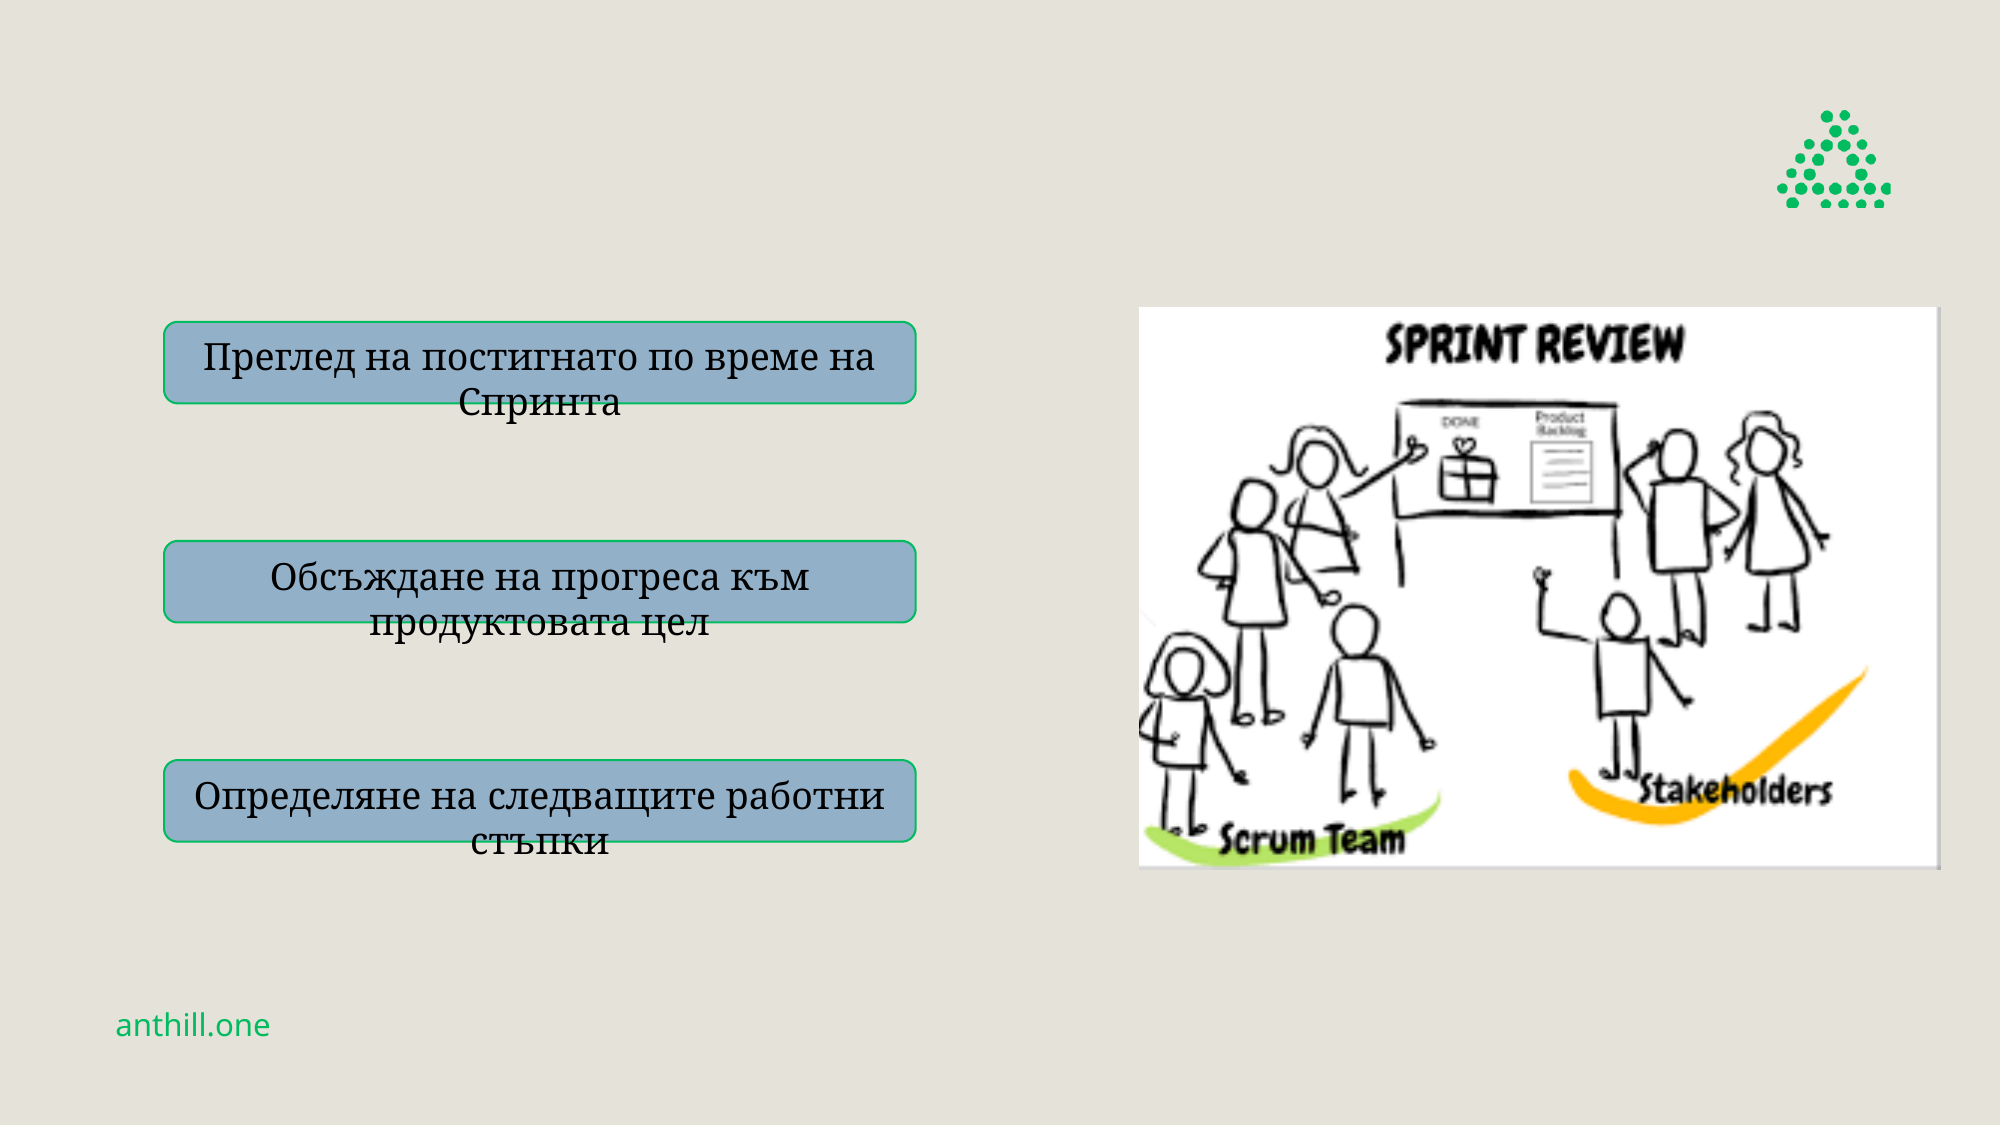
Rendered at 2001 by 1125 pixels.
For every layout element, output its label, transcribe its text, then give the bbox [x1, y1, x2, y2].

text_box Преглед на постигнато по време на Спринта [164, 321, 916, 404]
picture [1139, 307, 1941, 870]
text_box Обсъждане на прогреса към продуктовата цел [164, 541, 916, 623]
text_box Определяне на следващите работни стъпки [164, 760, 916, 842]
